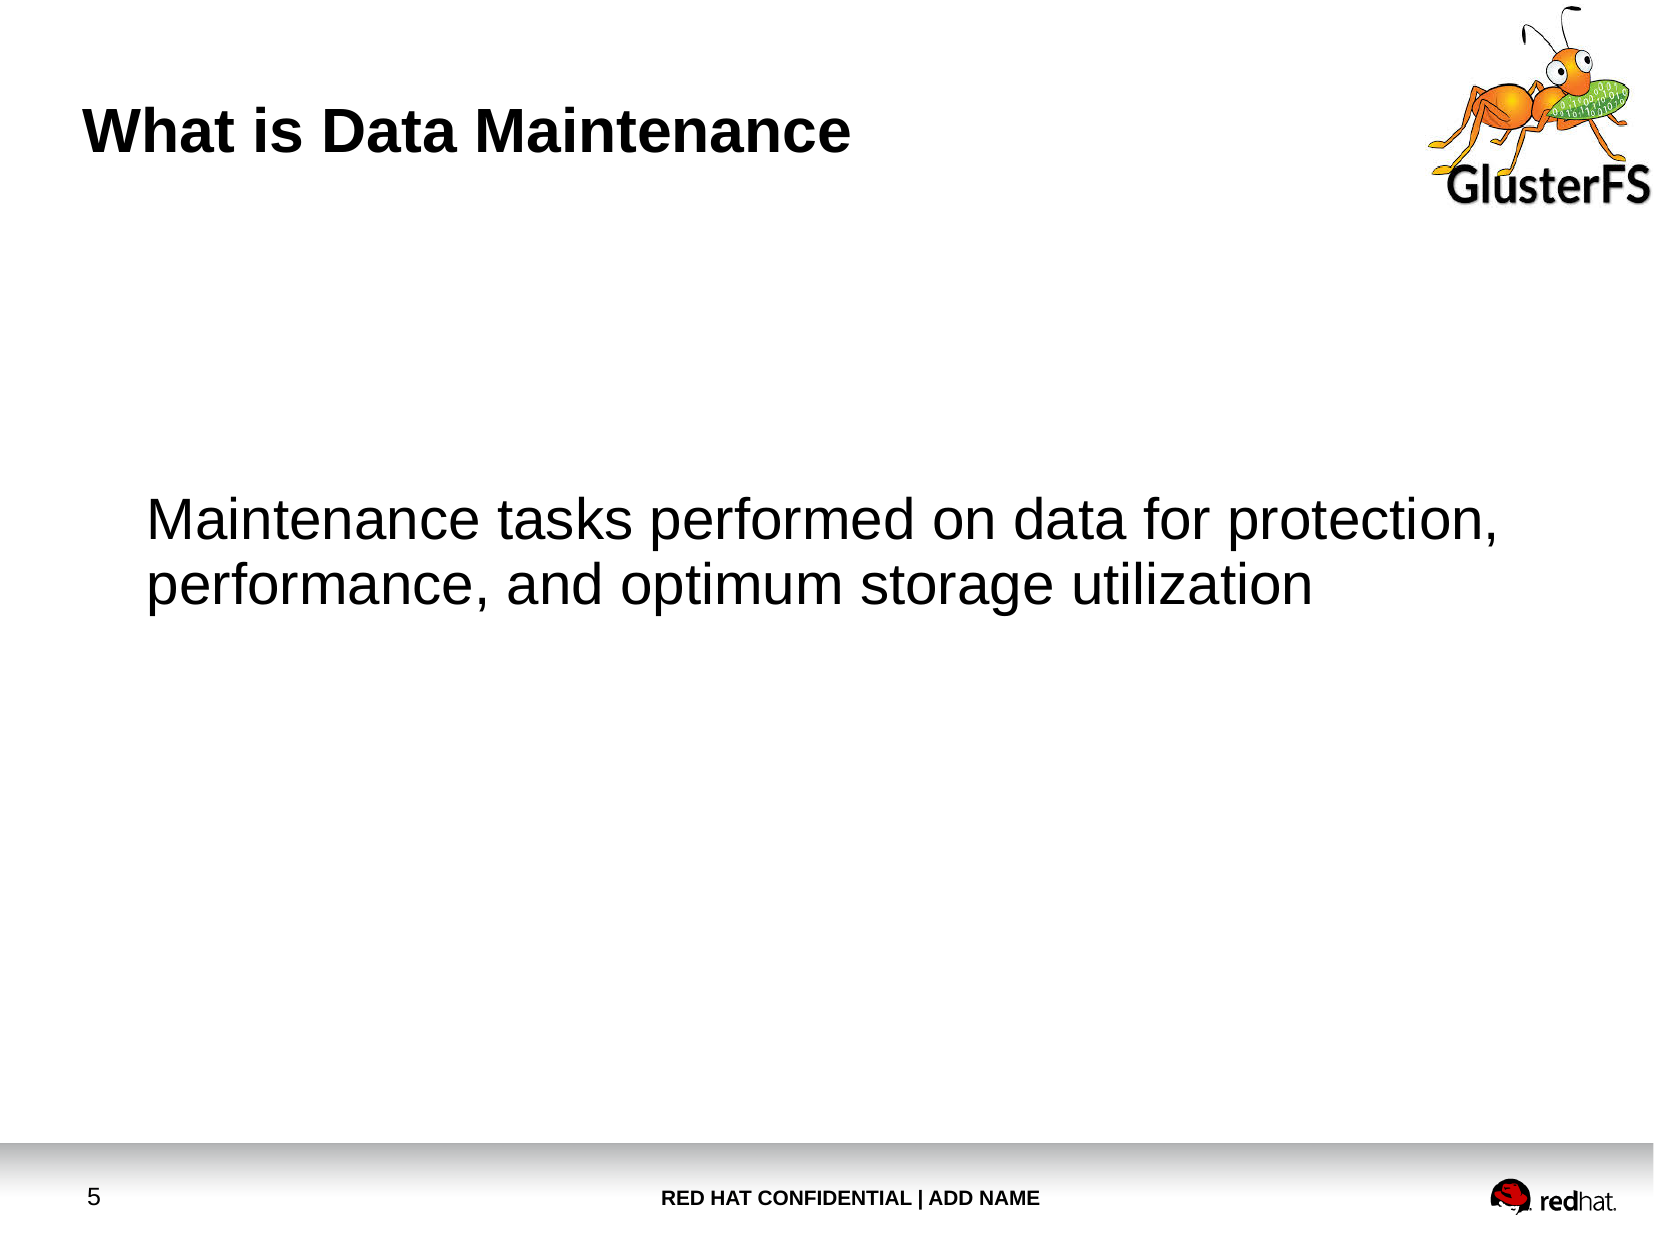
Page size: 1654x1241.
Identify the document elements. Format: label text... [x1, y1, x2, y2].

title What is Data Maintenance [82, 37, 1571, 226]
picture [0, 1143, 1654, 1241]
picture [1425, 4, 1653, 208]
list Maintenance tasks performed on data for protection, performance, and optimum storage utilization [86, 486, 1576, 712]
